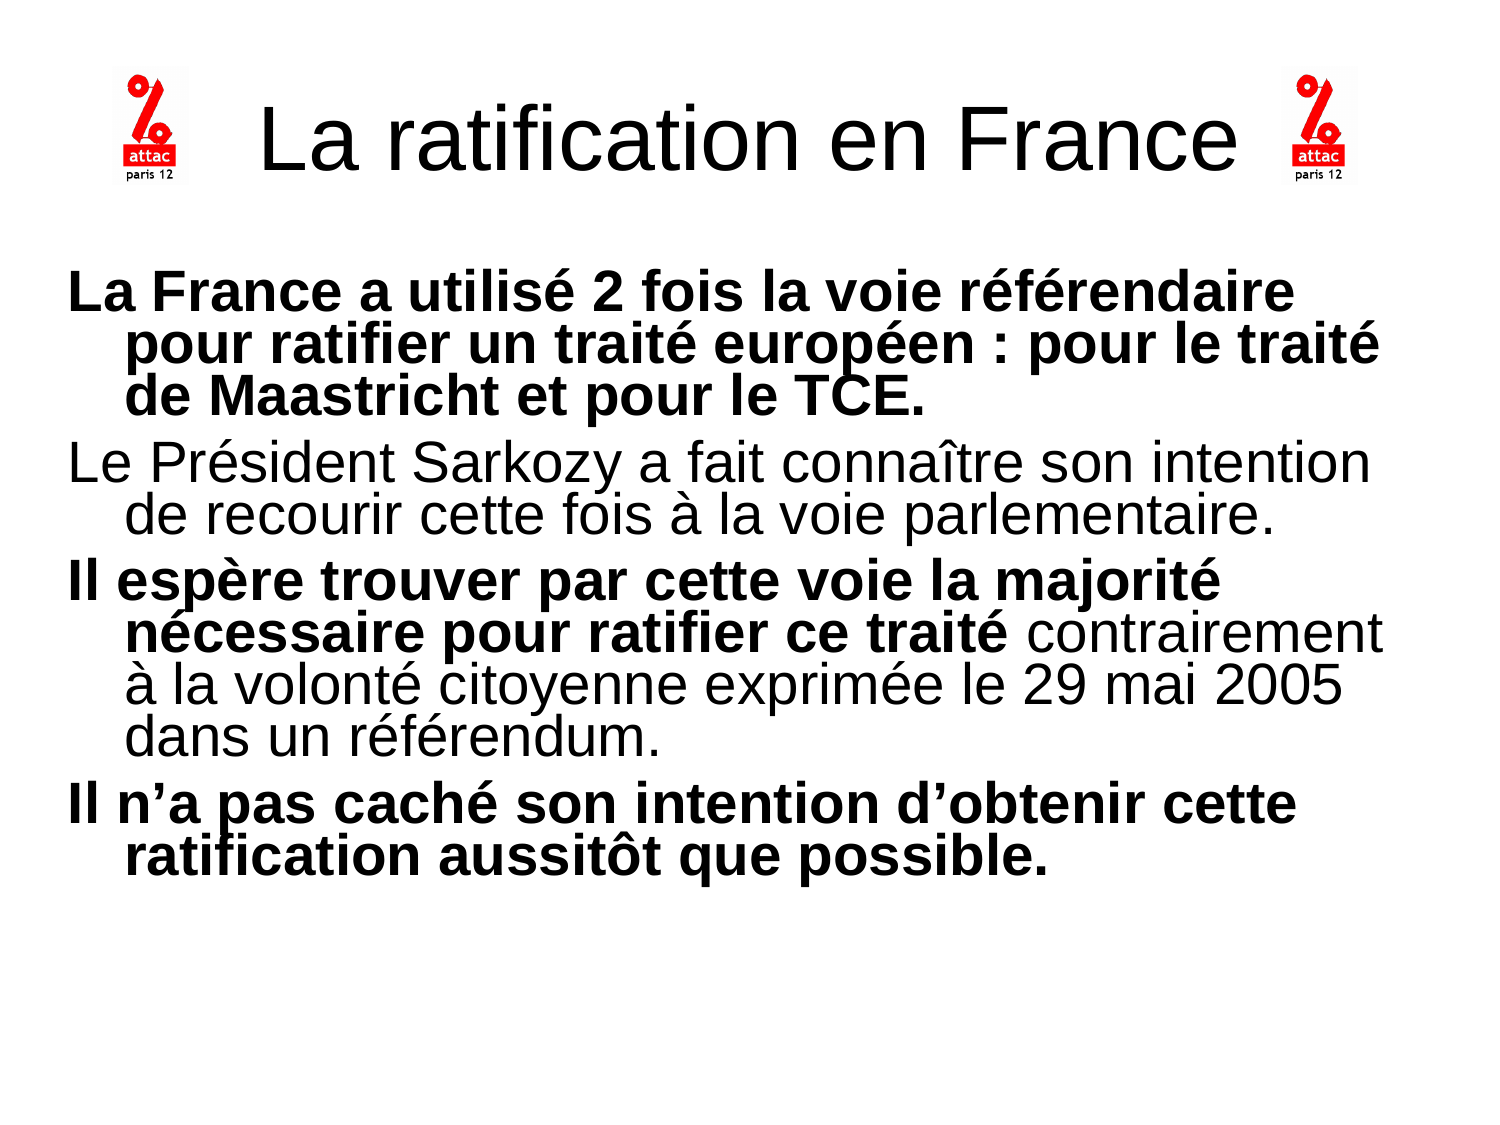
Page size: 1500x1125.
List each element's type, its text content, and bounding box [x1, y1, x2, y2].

title La ratification en France [75, 45, 1426, 233]
picture [112, 66, 189, 185]
list La France a utilisé 2 fois la voie référendaire pour ratifier un traité européen : pour le traité de Maastricht et pour le TCE. Le Président Sarkozy a fait connaître son intention de recourir cette fois à la voie parlementaire. Il espère trouver par cette voie la majorité nécessaire pour ratifier ce traité contrairement à la volonté citoyenne exprimée le 29 mai 2005 dans un référendum. Il n’a pas caché son intention d’obtenir cette ratification aussitôt que possible. [53, 262, 1447, 1008]
picture [1281, 66, 1358, 185]
